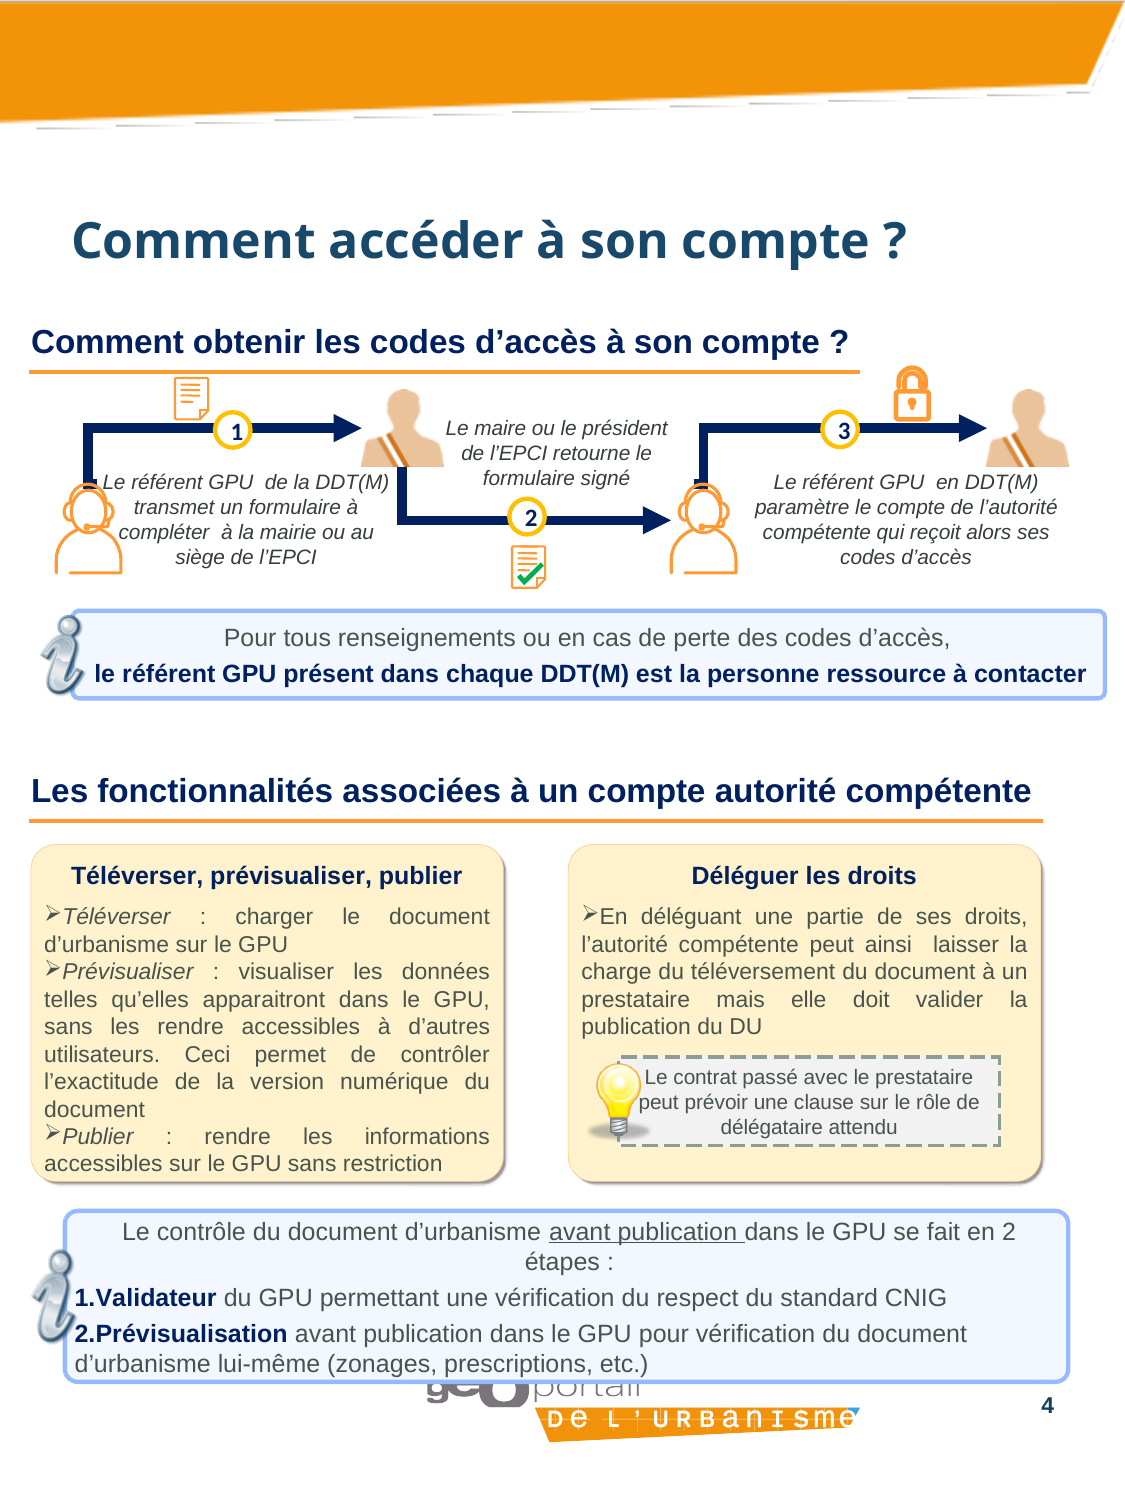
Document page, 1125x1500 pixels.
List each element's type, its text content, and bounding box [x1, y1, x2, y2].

text_box <numéro> [937, 1372, 1069, 1441]
text_box Le référent GPU de la DDT(M) transmet un formulaire à compléter à la mairie ou au siège de l’EPCI [99, 452, 393, 586]
picture [360, 388, 445, 468]
picture [12, 1244, 103, 1349]
text_box Téléverser, prévisualiser, publier Téléverser : charger le document d’urbanisme sur le GPU Prévisualiser : visualiser les données telles qu’elles apparaitront dans le GPU, sans les rendre accessibles à d’autres utilisateurs. Ceci permet de contrôler l’exactitude de la version numérique du document Publier : rendre les informations accessibles sur le GPU sans restriction [30, 844, 504, 1182]
picture [20, 610, 111, 700]
picture [579, 1062, 658, 1141]
text_box Le contrôle du document d’urbanisme avant publication dans le GPU se fait en 2 étapes : Validateur du GPU permettant une vérification du respect du standard CNIG Prévisualisation avant publication dans le GPU pour vérification du document d’urbanisme lui-même (zonages, prescriptions, etc.) [64, 1210, 1069, 1382]
text_box 1 [215, 412, 251, 448]
title Comment accéder à son compte ? [56, 129, 1069, 347]
text_box Le maire ou le président de l’EPCI retourne le formulaire signé [444, 407, 669, 497]
text_box Pour tous renseignements ou en cas de perte des codes d’accès, le référent GPU présent dans chaque DDT(M) est la personne ressource à contacter [111, 610, 1105, 699]
text_box 2 [509, 498, 545, 535]
text_box Déléguer les droits En déléguant une partie de ses droits, l’autorité compétente peut ainsi laisser la charge du téléversement du document à un prestataire mais elle doit valider la publication du DU [568, 844, 1041, 1182]
picture [985, 388, 1070, 468]
text_box Le contrat passé avec le prestataire peut prévoir une clause sur le rôle de délégataire attendu [618, 1057, 1000, 1146]
text_box 3 [822, 411, 858, 448]
text_box Les fonctionnalités associées à un compte autorité compétente [30, 761, 1041, 819]
text_box Les fonctionnalités associées à un compte autorité compétente [30, 823, 1041, 833]
text_box Le référent GPU en DDT(M) paramètre le compte de l’autorité compétente qui reçoit alors ses codes d’accès [753, 452, 1059, 586]
picture [391, 1382, 892, 1500]
text_box Comment obtenir les codes d’accès à son compte ? [30, 312, 858, 370]
text_box Comment obtenir les codes d’accès à son compte ? [30, 374, 858, 384]
